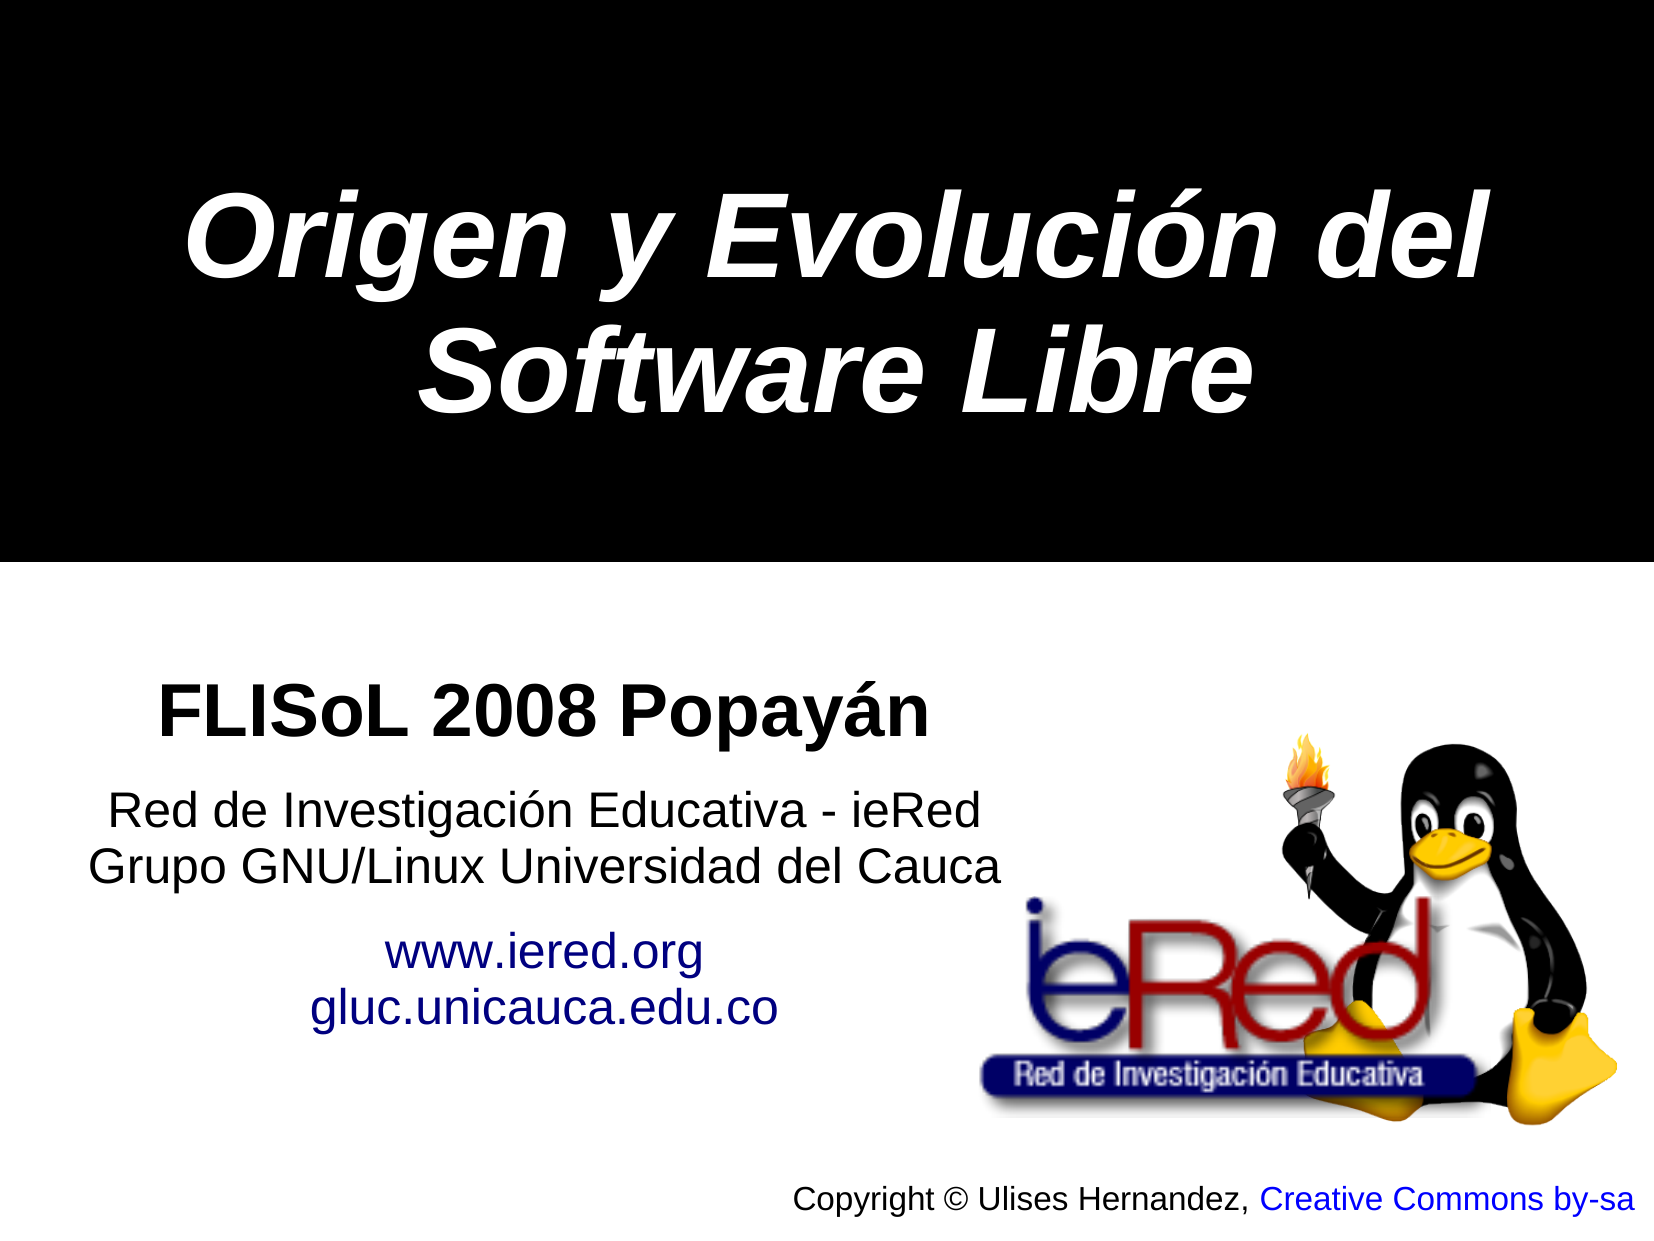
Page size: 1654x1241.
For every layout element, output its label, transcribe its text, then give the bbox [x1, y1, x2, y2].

picture [978, 724, 1627, 1130]
text_box Copyright © Ulises Hernandez, Creative Commons by-sa [792, 1180, 1636, 1219]
text_box Origen y Evolución del Software Libre [182, 168, 1465, 439]
text_box [0, 0, 1654, 562]
text_box FLISoL 2008 Popayán Red de Investigación Educativa - ieRed Grupo GNU/Linux Universidad del Cauca www.iered.org gluc.unicauca.edu.co [87, 668, 984, 1035]
